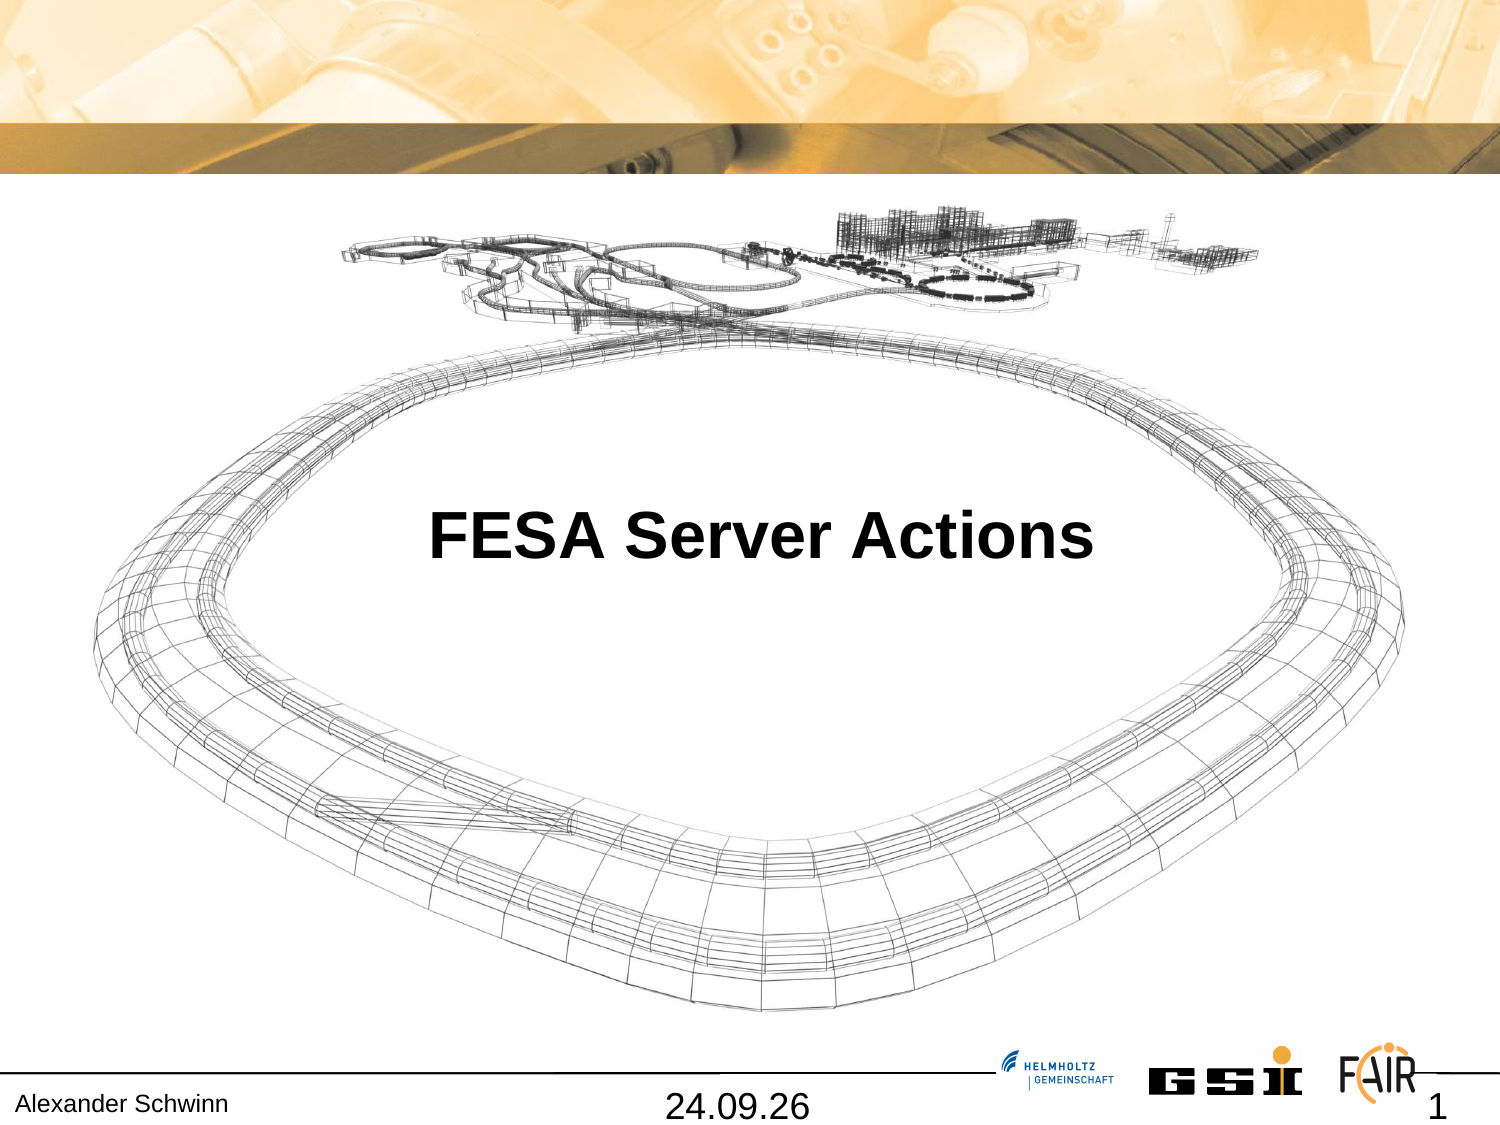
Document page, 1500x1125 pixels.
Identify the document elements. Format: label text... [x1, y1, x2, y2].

picture [1328, 1034, 1439, 1106]
picture [996, 1046, 1121, 1095]
picture [82, 184, 1418, 1024]
picture [1149, 1046, 1302, 1095]
list FESA Server Actions [413, 484, 1289, 703]
picture [0, 0, 1500, 175]
